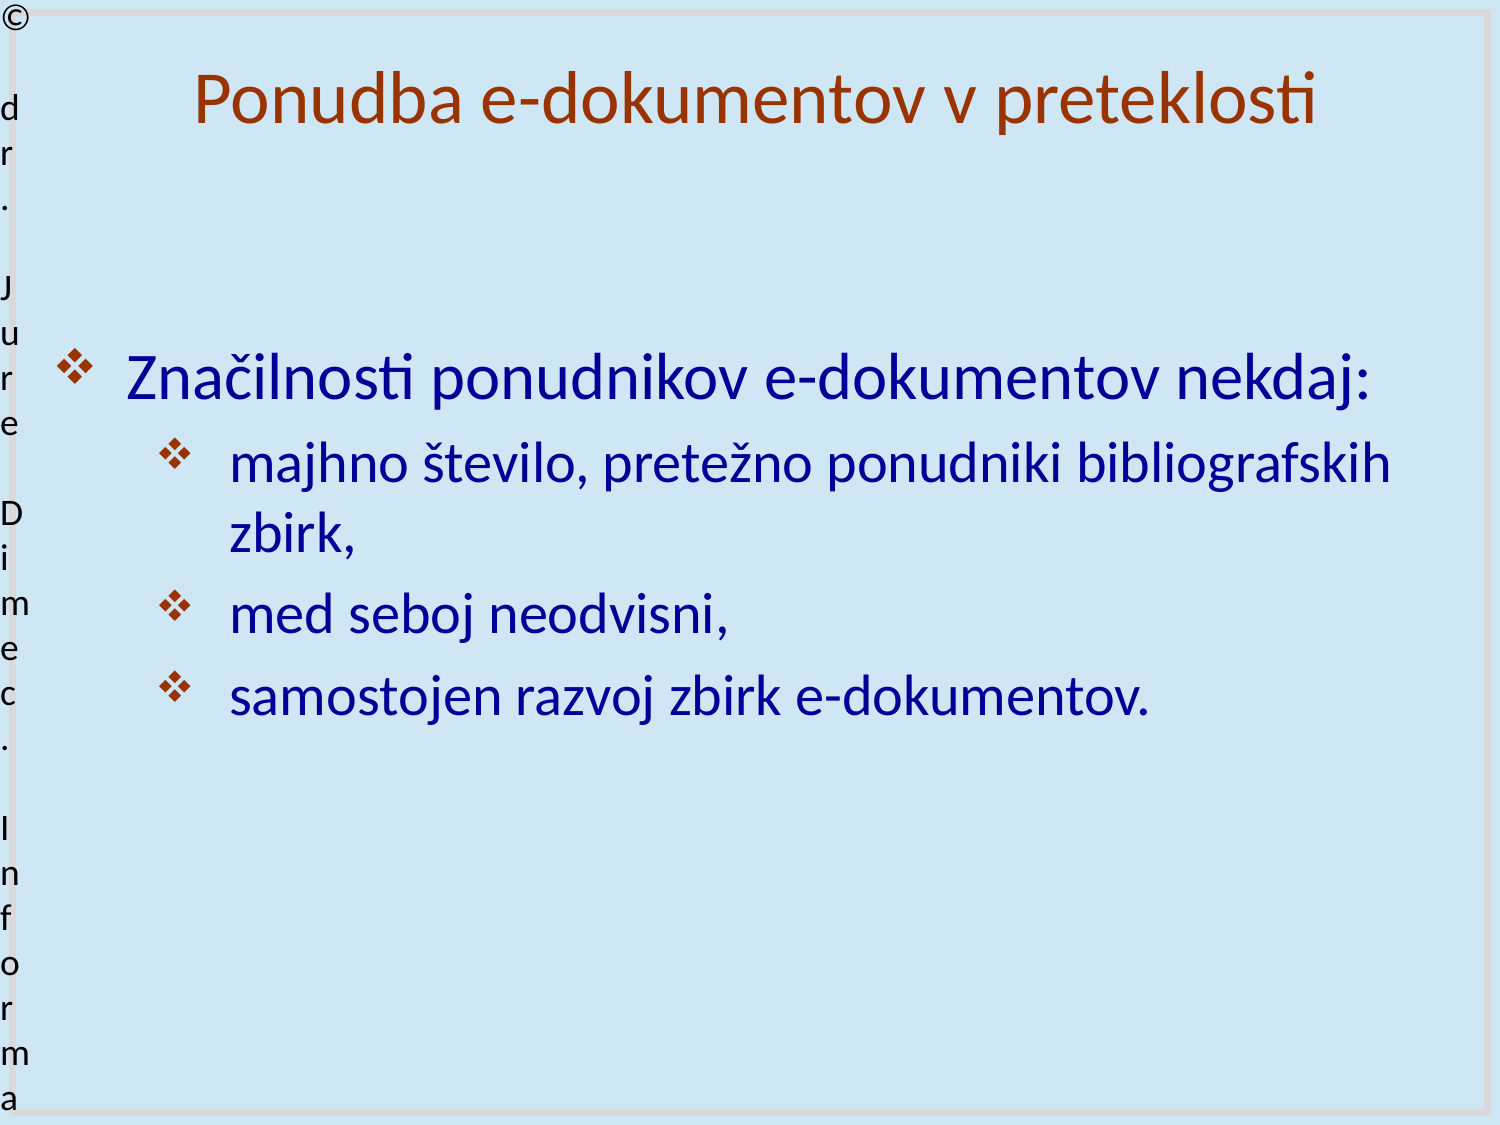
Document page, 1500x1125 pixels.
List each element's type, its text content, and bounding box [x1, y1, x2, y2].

title Ponudba e-dokumentov v preteklosti [37, 37, 1475, 150]
list Značilnosti ponudnikov e-dokumentov nekdaj: majhno število, pretežno ponudniki bibliografskih zbirk, med seboj neodvisni, samostojen razvoj zbirk e-dokumentov. [37, 324, 1475, 1050]
